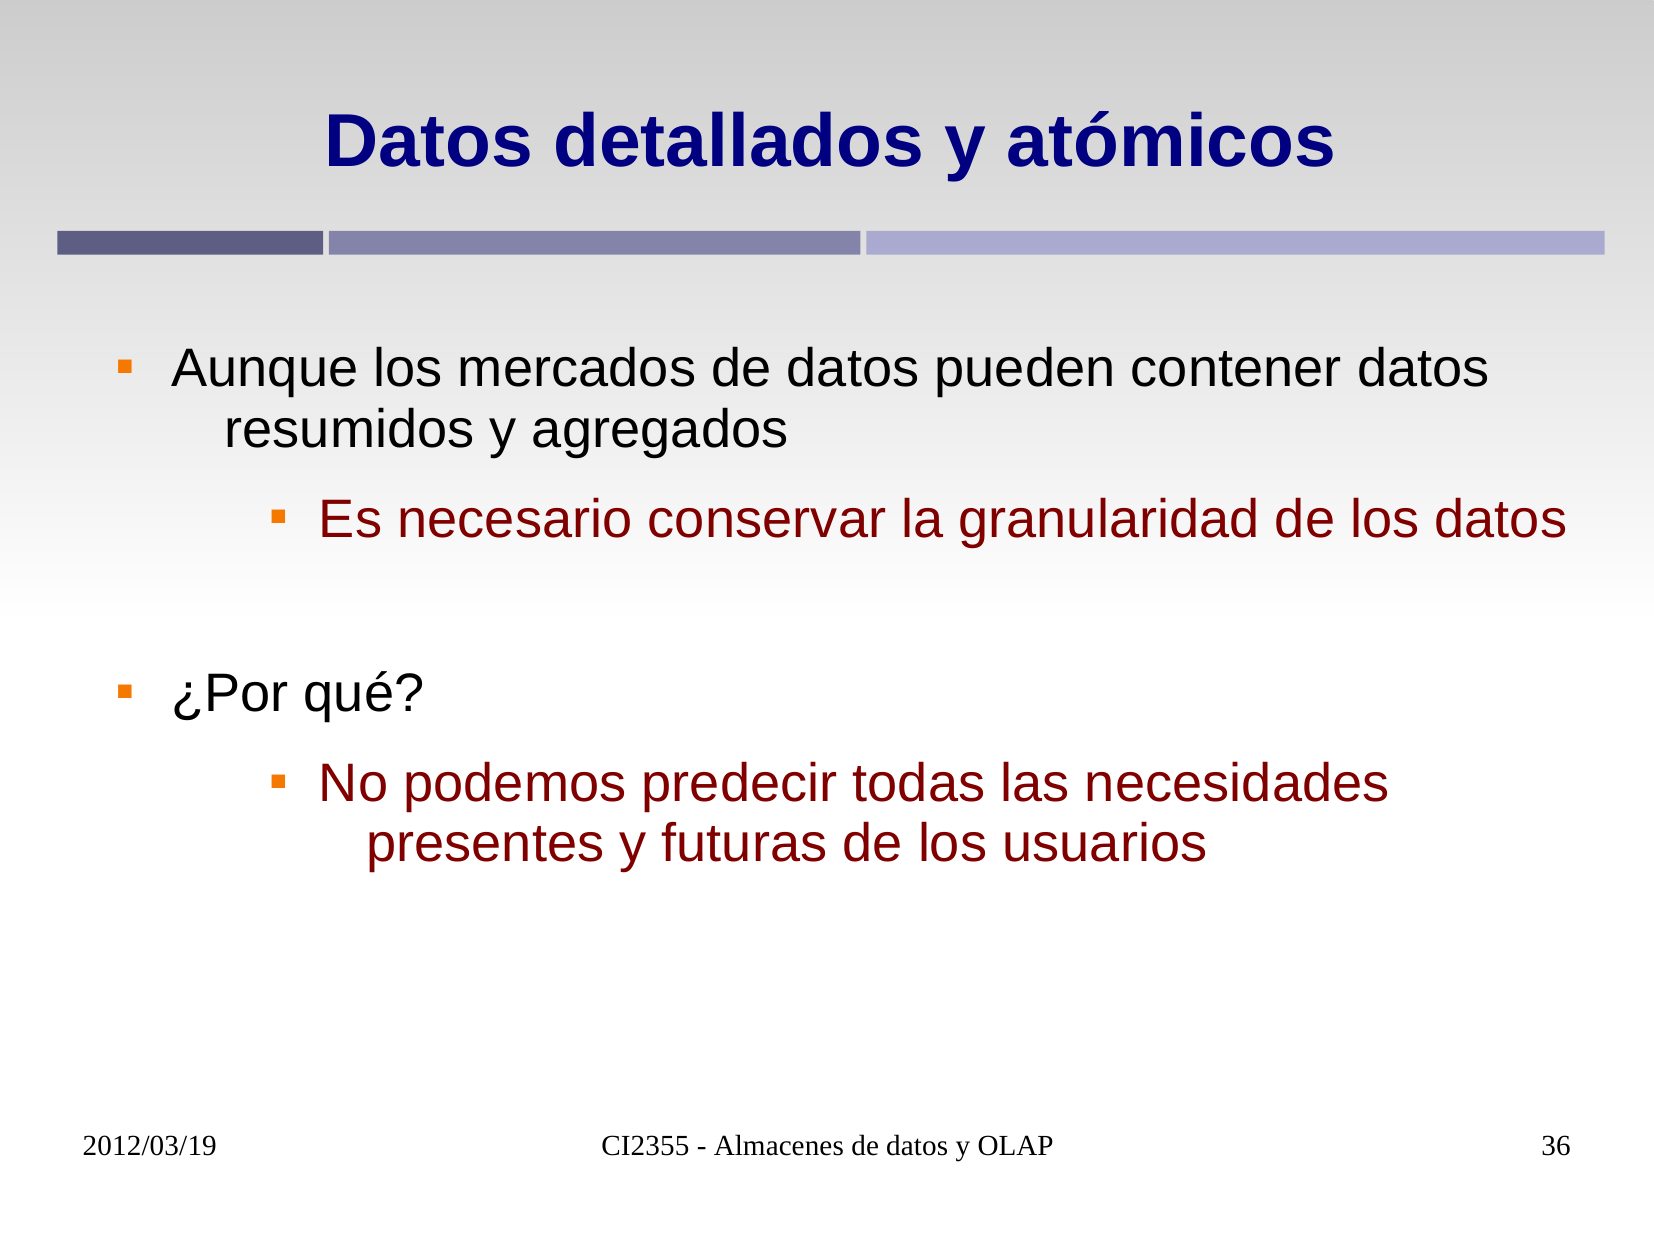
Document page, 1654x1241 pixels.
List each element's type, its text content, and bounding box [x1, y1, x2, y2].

list Aunque los mercados de datos pueden contener datos resumidos y agregados Es necesario conservar la granularidad de los datos ¿Por qué? No podemos predecir todas las necesidades presentes y futuras de los usuarios [82, 337, 1571, 1109]
title Datos detallados y atómicos [86, 55, 1576, 226]
